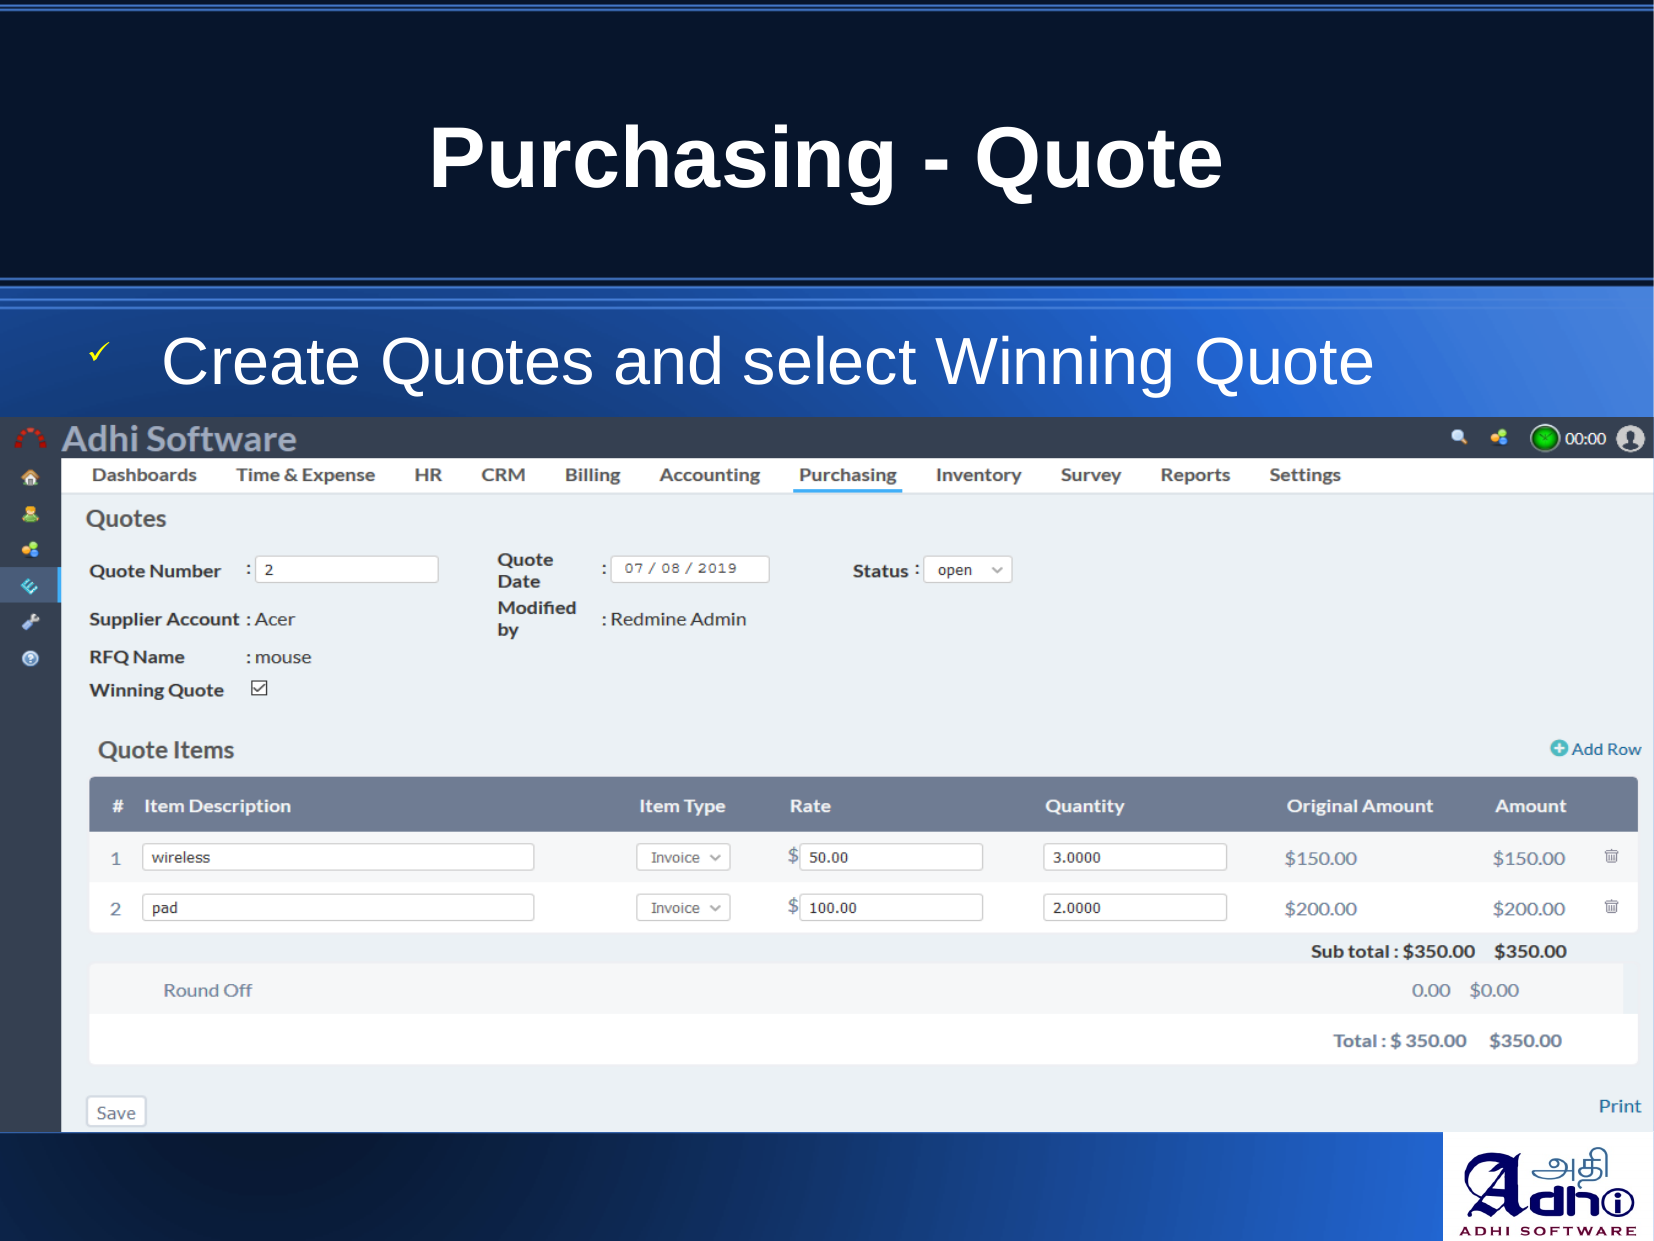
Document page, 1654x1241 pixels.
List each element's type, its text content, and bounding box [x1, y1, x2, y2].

title Purchasing - Quote [82, 56, 1571, 250]
list Create Quotes and select Winning Quote [86, 317, 1575, 417]
picture [0, 0, 1654, 1241]
